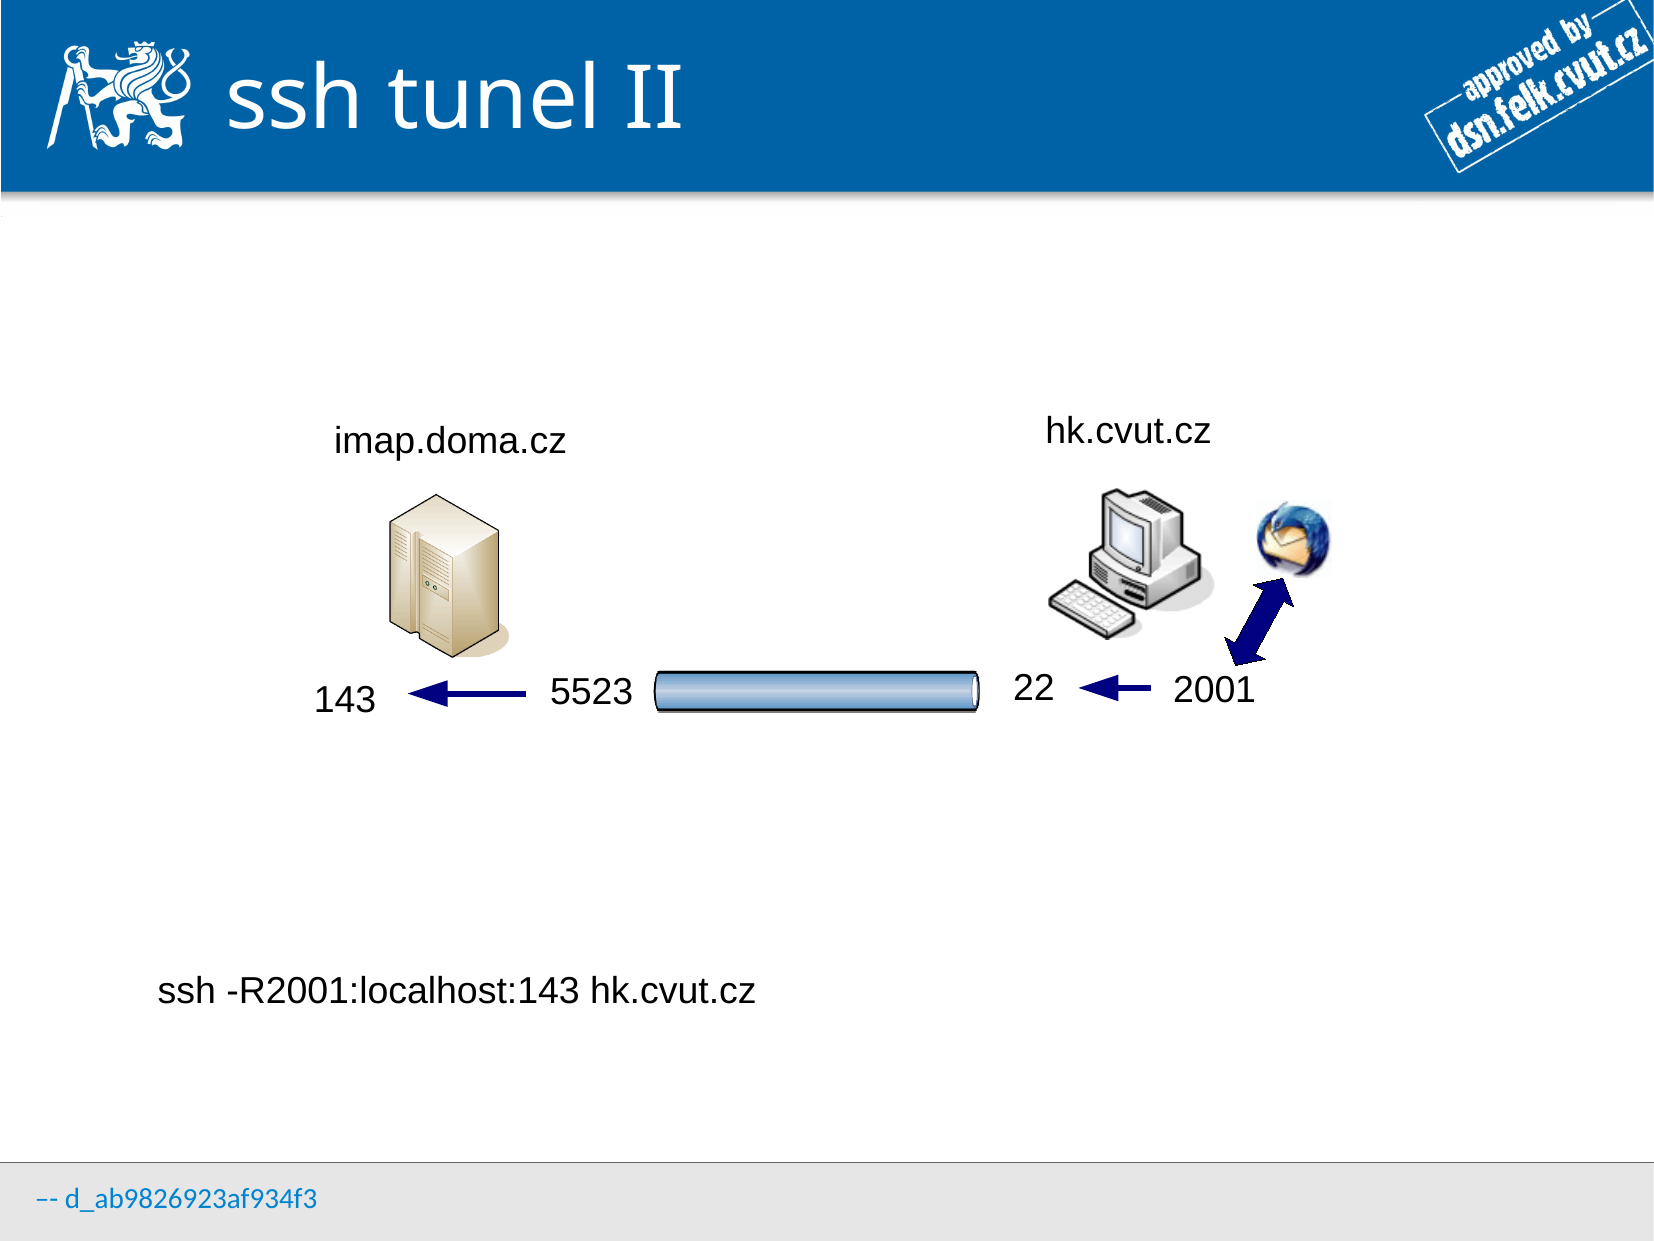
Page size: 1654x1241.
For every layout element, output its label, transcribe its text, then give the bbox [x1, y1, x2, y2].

text_box 5523 [535, 663, 649, 720]
picture [389, 493, 509, 658]
picture [1, 0, 1654, 217]
picture [653, 670, 980, 713]
text_box [1224, 578, 1294, 666]
text_box 2001 [1158, 661, 1272, 719]
text_box ssh -R2001:localhost:143 hk.cvut.cz [142, 962, 772, 1062]
text_box hk.cvut.cz [1030, 402, 1252, 460]
text_box 143 [299, 670, 392, 728]
picture [1256, 500, 1332, 578]
picture [1048, 488, 1215, 640]
title ssh tunel II [225, 0, 1426, 188]
text_box imap.doma.cz [319, 411, 591, 469]
text_box 22 [998, 659, 1070, 717]
